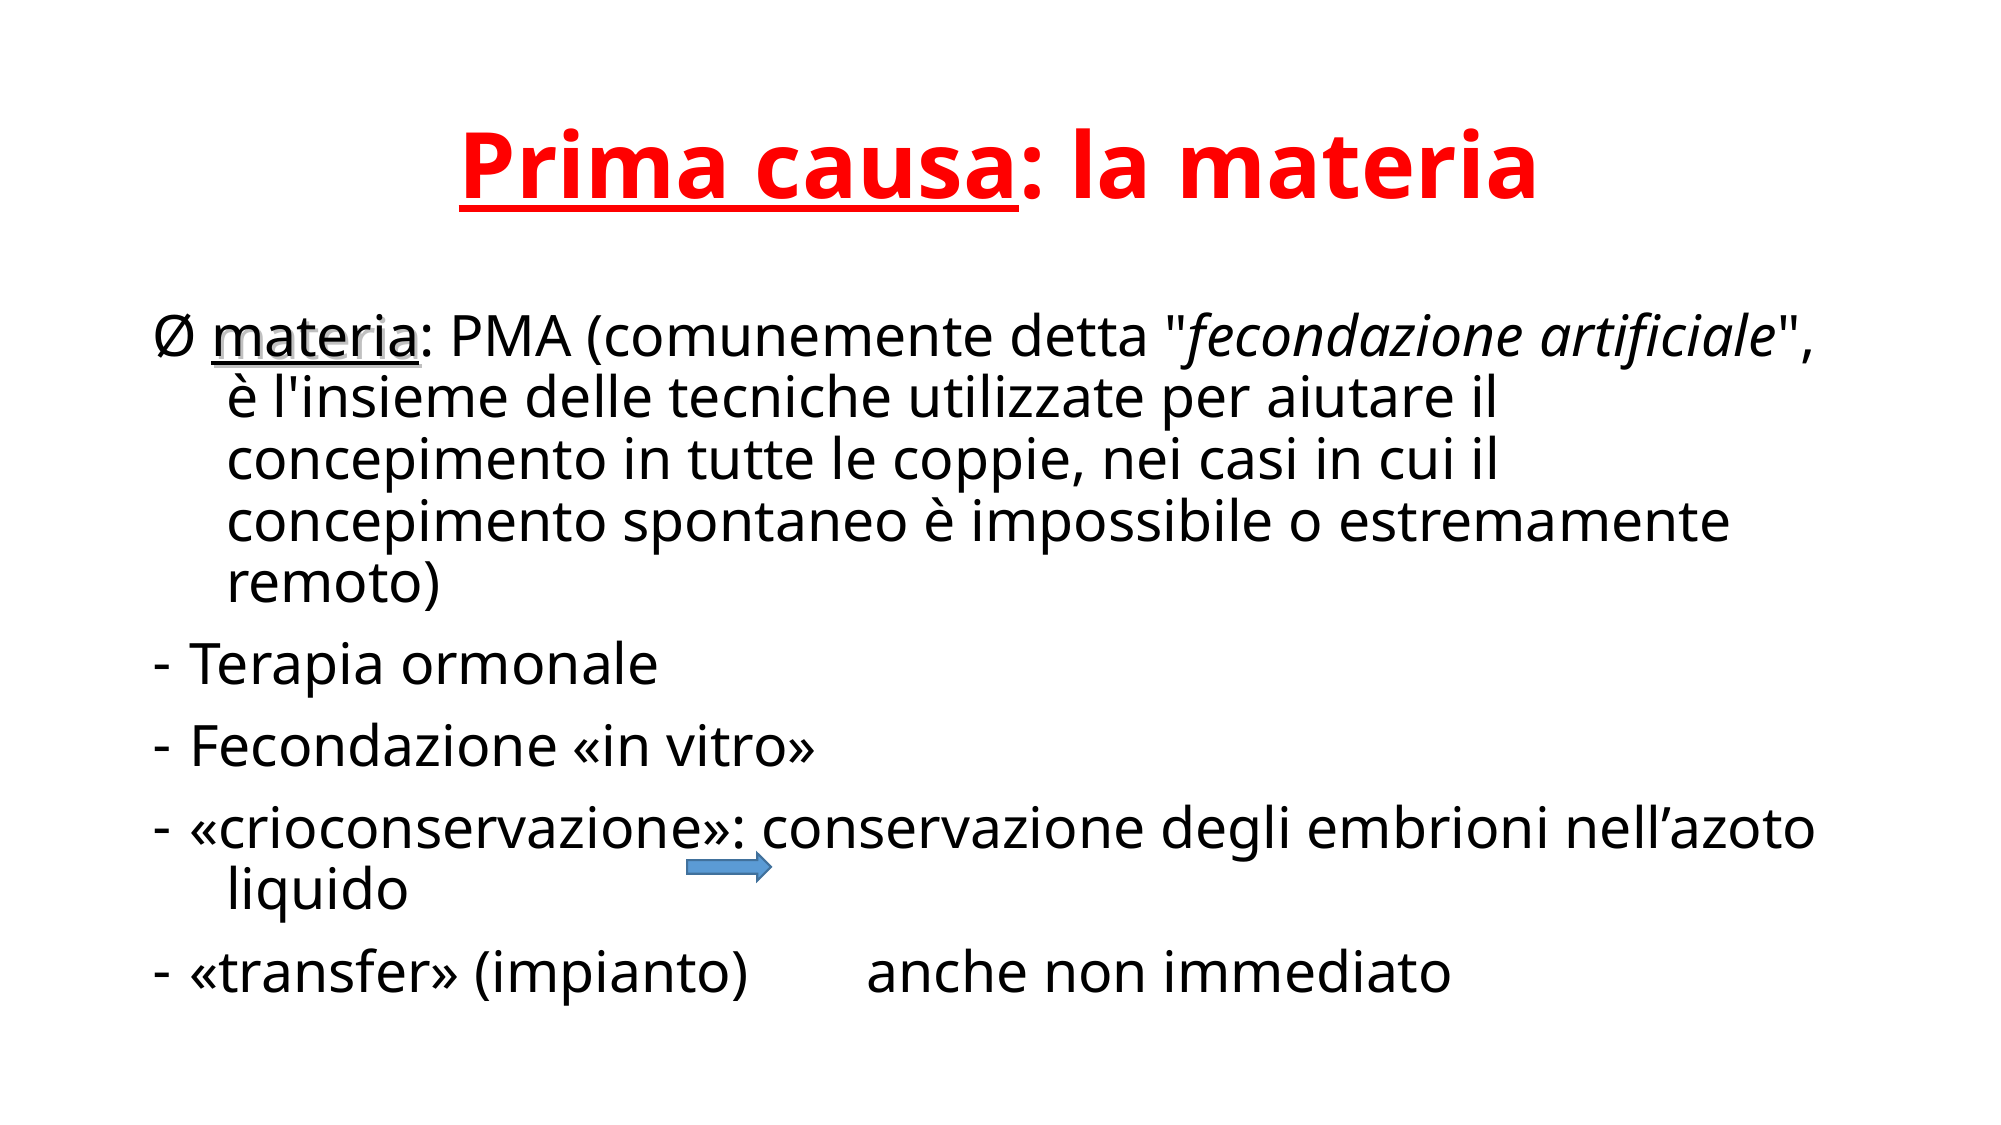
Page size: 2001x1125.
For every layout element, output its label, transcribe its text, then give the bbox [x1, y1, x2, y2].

list materia: PMA (comunemente detta "fecondazione artificiale", è l'insieme delle tecniche utilizzate per aiutare il concepimento in tutte le coppie, nei casi in cui il concepimento spontaneo è impossibile o estremamente remoto) Terapia ormonale Fecondazione «in vitro» «crioconservazione»: conservazione degli embrioni nell’azoto liquido «transfer» (impianto) anche non immediato [137, 299, 1863, 1014]
title Prima causa: la materia [137, 59, 1863, 278]
text_box [687, 853, 772, 881]
